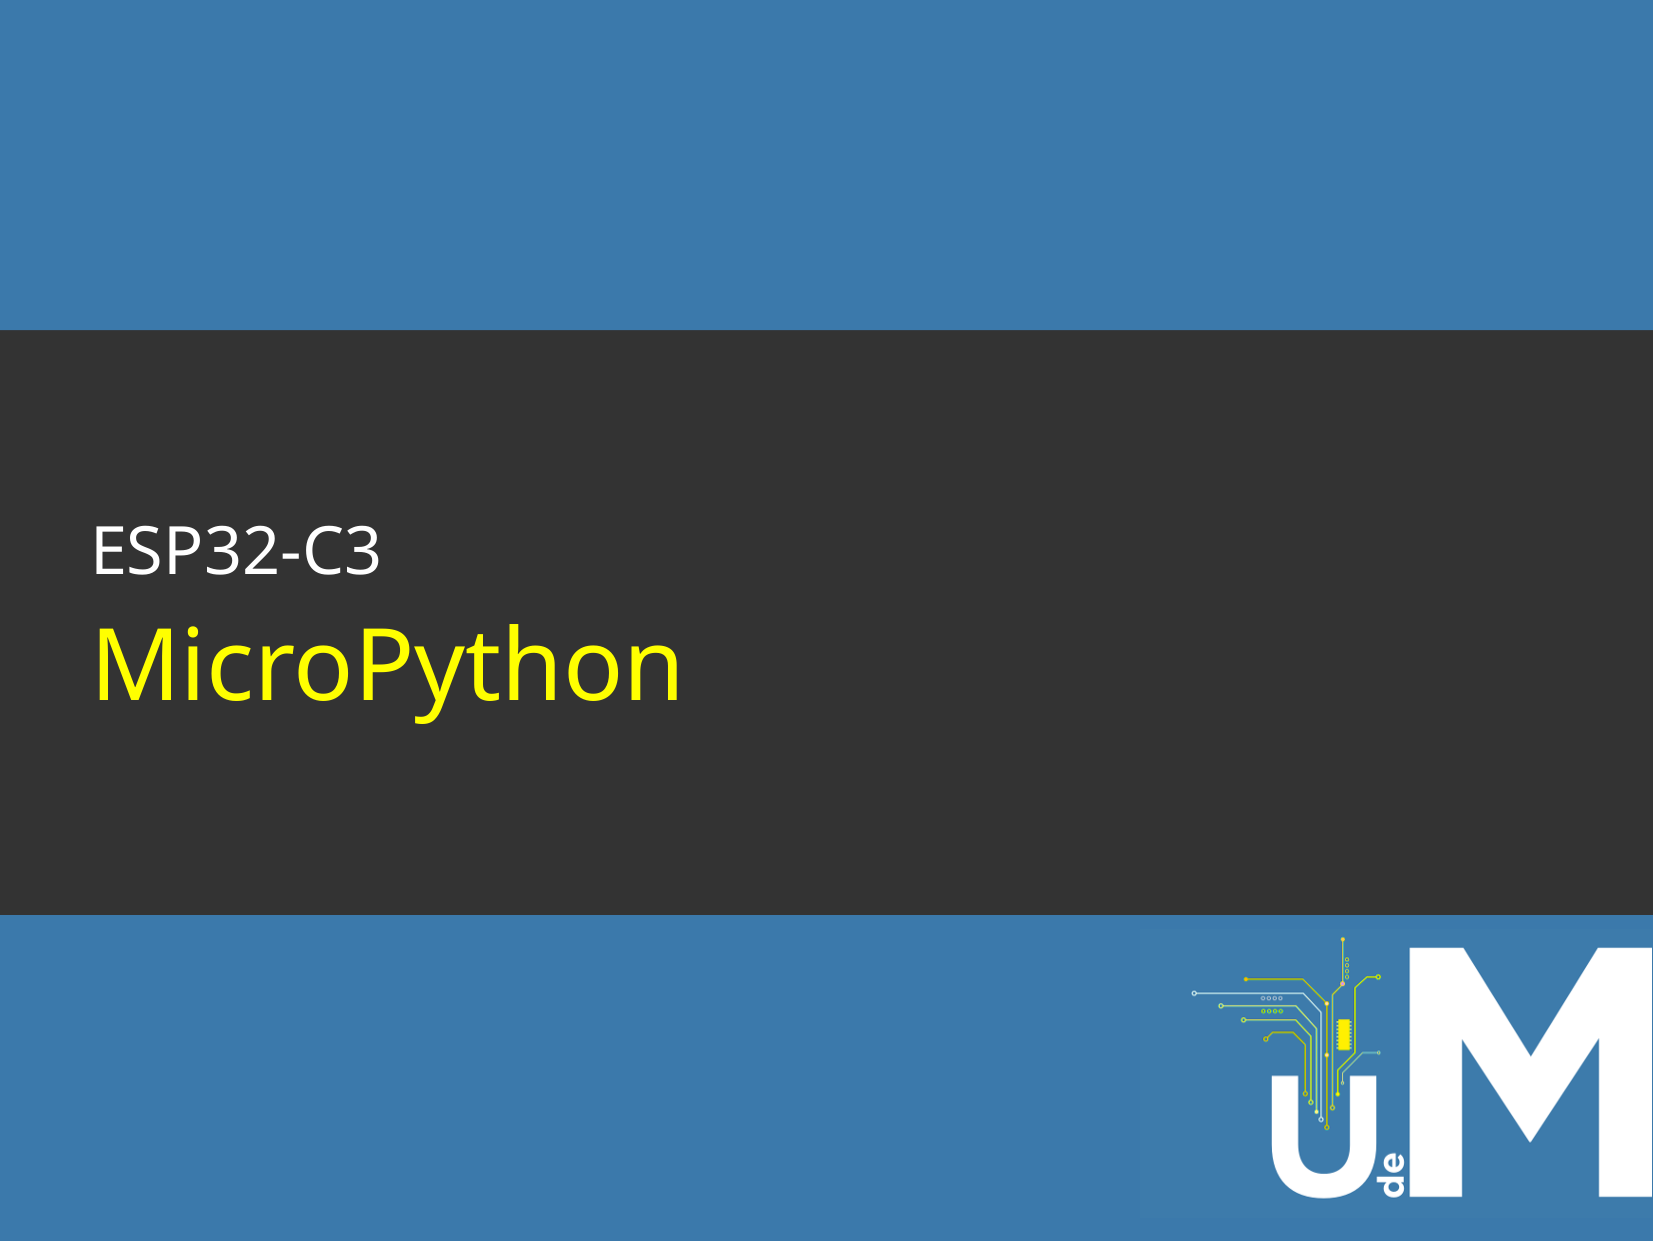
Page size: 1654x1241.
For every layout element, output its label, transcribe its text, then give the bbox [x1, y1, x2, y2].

picture [1140, 929, 1652, 1218]
title ESP32-C3 MicroPython [90, 498, 1578, 735]
